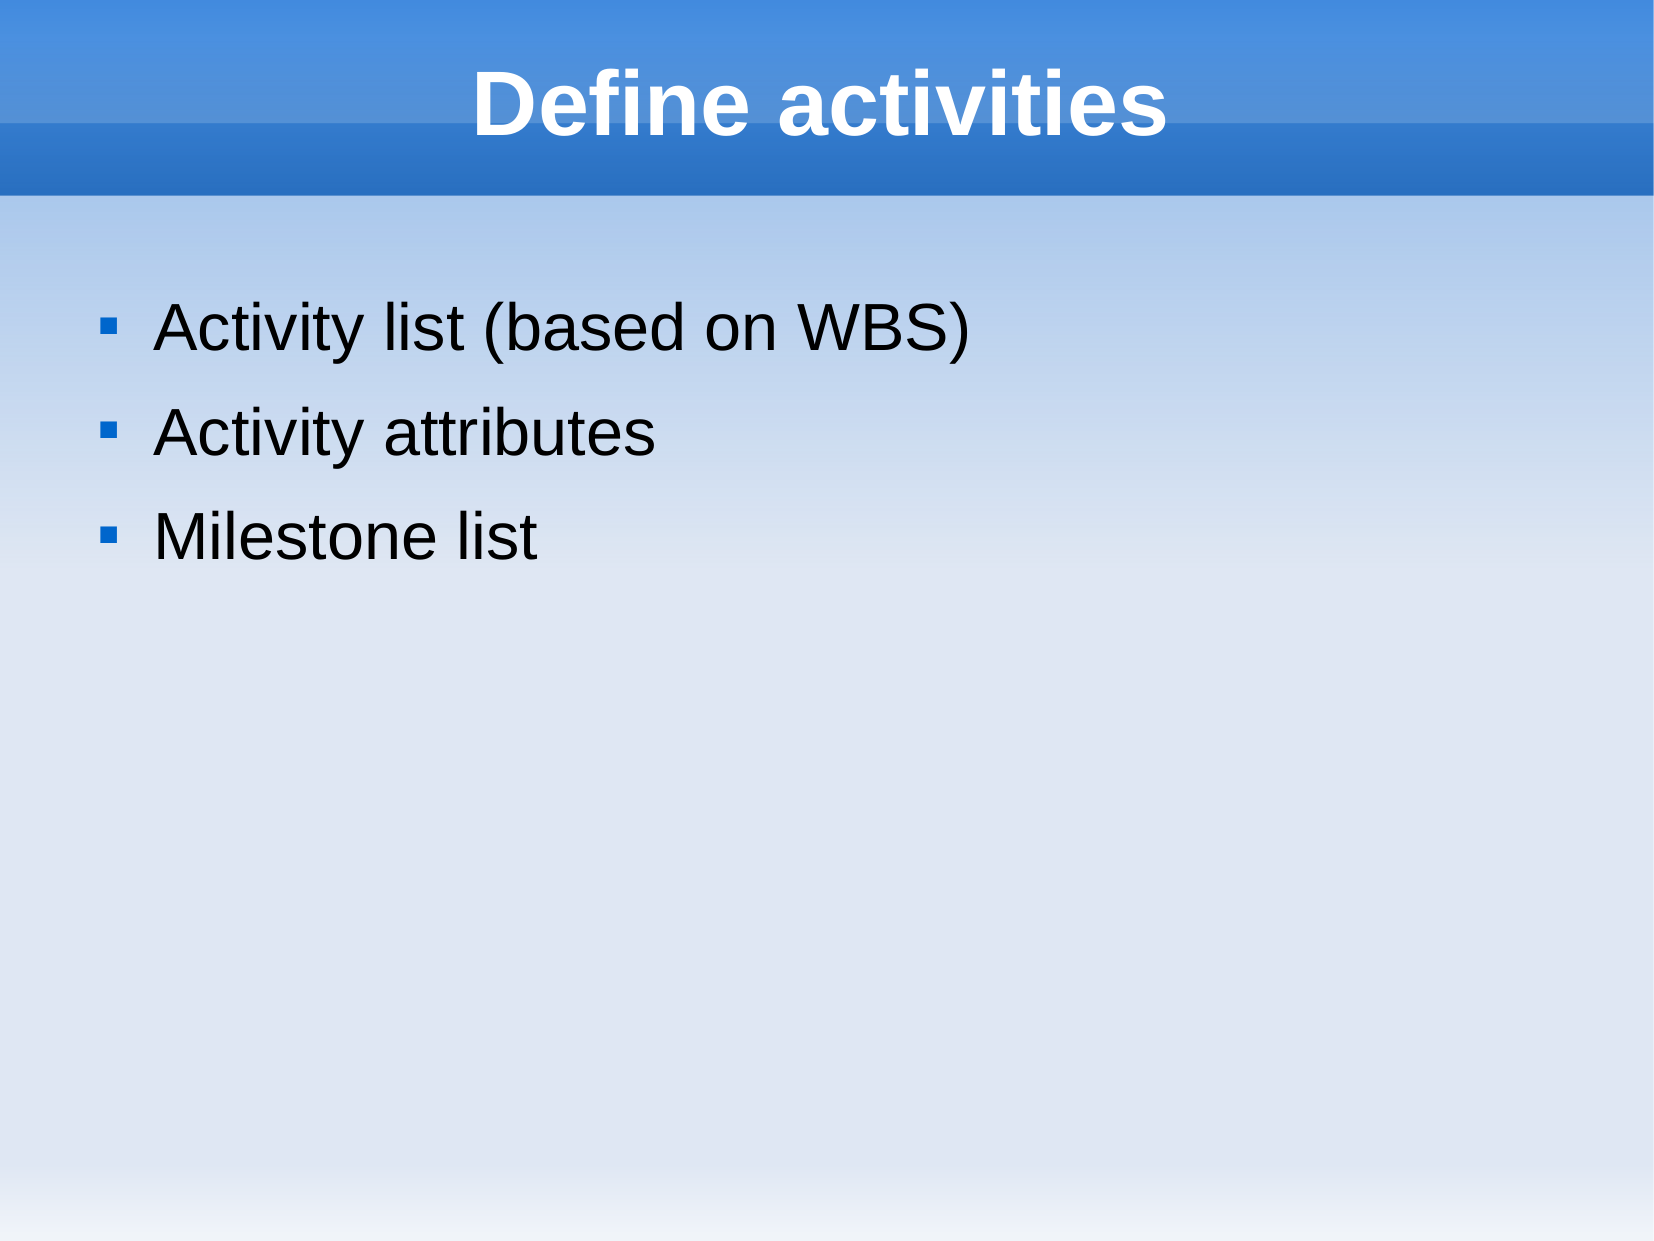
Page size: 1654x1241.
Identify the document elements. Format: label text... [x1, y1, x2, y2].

picture [0, 0, 1654, 1241]
list Activity list (based on WBS) Activity attributes Milestone list [82, 290, 1571, 1094]
title Define activities [76, 7, 1565, 200]
